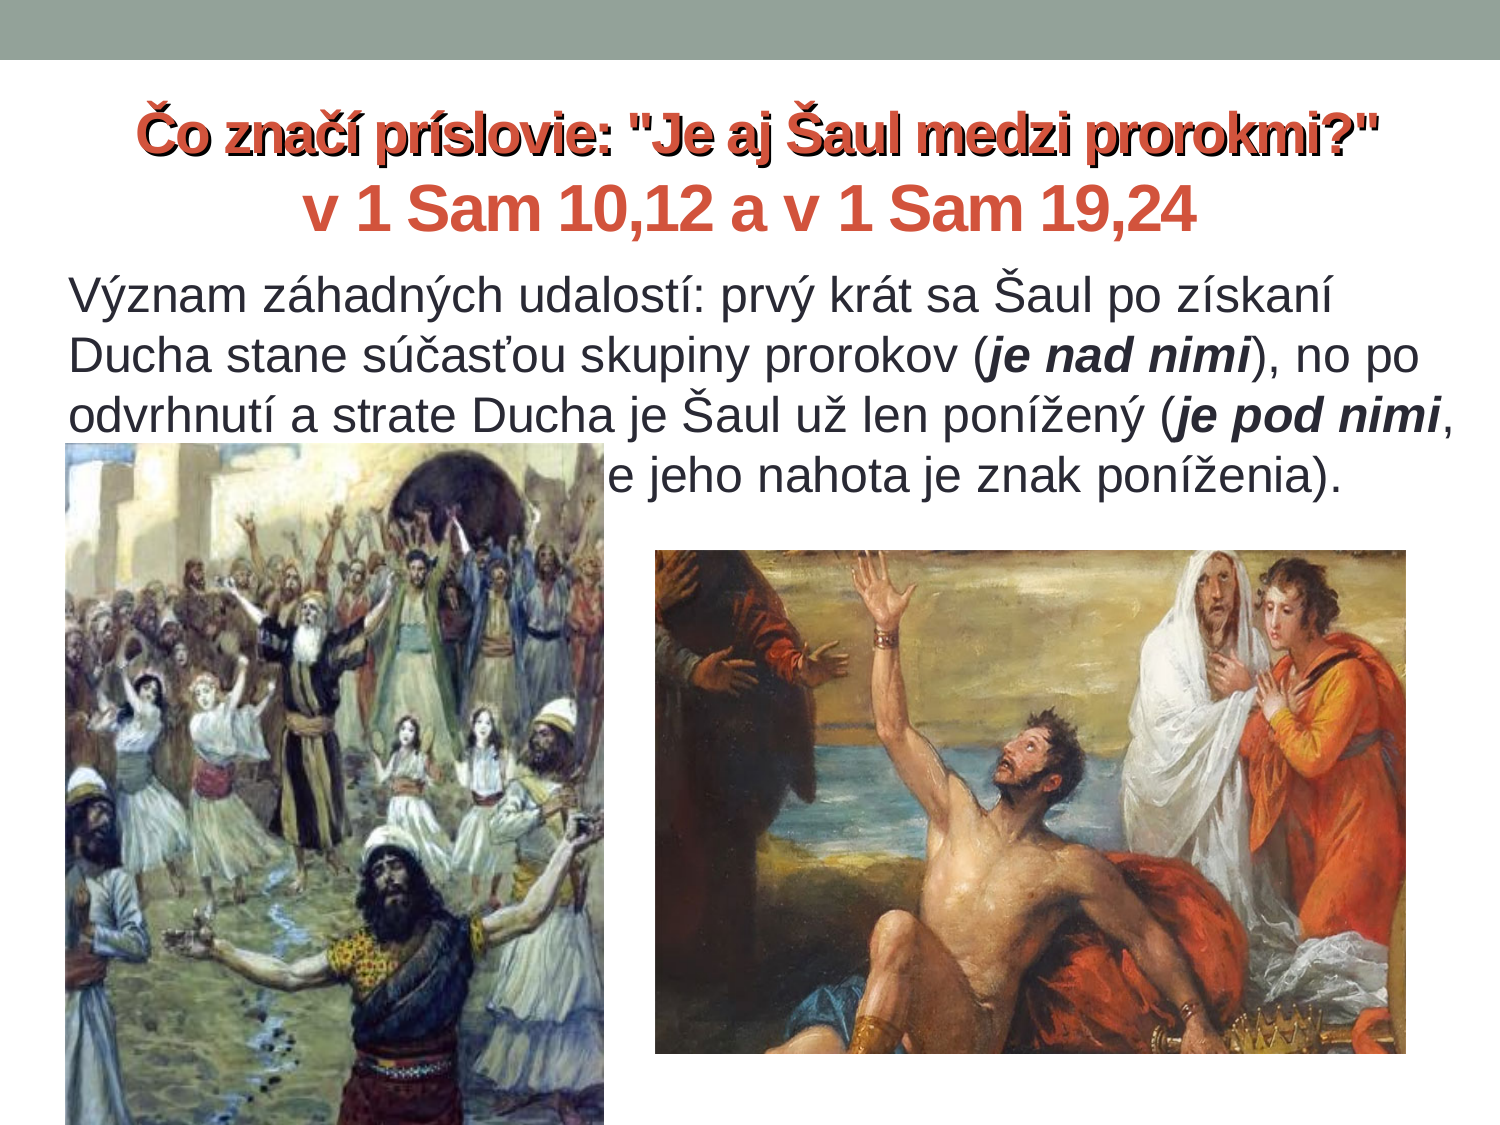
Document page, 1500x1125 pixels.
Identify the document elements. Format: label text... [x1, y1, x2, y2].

picture [655, 550, 1406, 1054]
picture [65, 443, 604, 1125]
title Čo značí príslovie: "Je aj Šaul medzi prorokmi?" v 1 Sam 10,12 a v 1 Sam 19,24 [75, 87, 1426, 251]
list Význam záhadných udalostí: prvý krát sa Šaul po získaní Ducha stane súčasťou skupiny prorokov (je nad nimi), no po odvrhnutí a strate Ducha je Šaul už len ponížený (je pod nimi, kde jeho nahota je znak poníženia). [53, 255, 1483, 1103]
